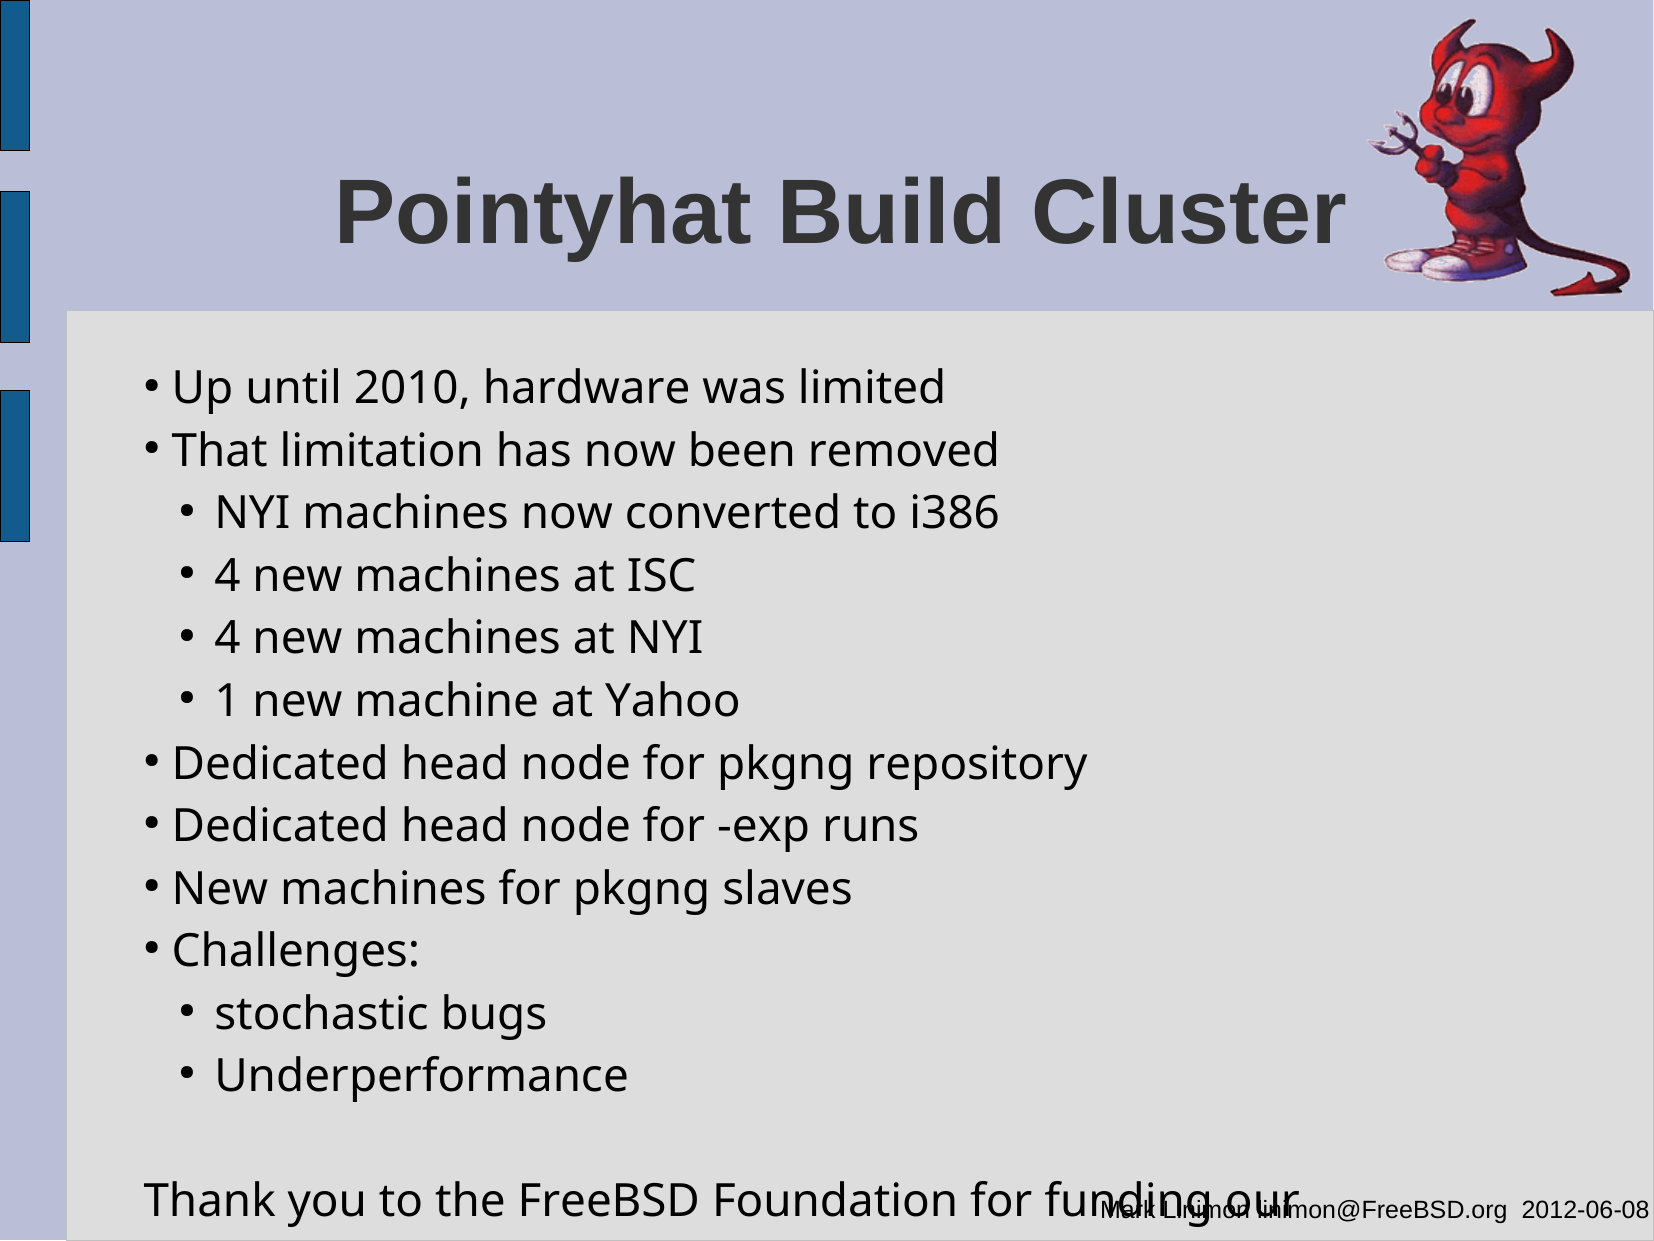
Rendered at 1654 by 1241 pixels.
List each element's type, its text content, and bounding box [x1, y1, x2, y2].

text_box Up until 2010, hardware was limited That limitation has now been removed NYI machines now converted to i386 4 new machines at ISC 4 new machines at NYI 1 new machine at Yahoo Dedicated head node for pkgng repository Dedicated head node for -exp runs New machines for pkgng slaves Challenges: stochastic bugs Underperformance Thank you to the FreeBSD Foundation for funding our hardware purchases! [143, 354, 1431, 1154]
text_box Mark Linimon linimon@FreeBSD.org 2012-06-08 [1205, 1195, 1652, 1225]
picture [1361, 14, 1635, 300]
title Pointyhat Build Cluster [135, 108, 1548, 316]
text_box Mark Linimon linimon@FreeBSD.org 2012-06-08 [1100, 1195, 1204, 1225]
